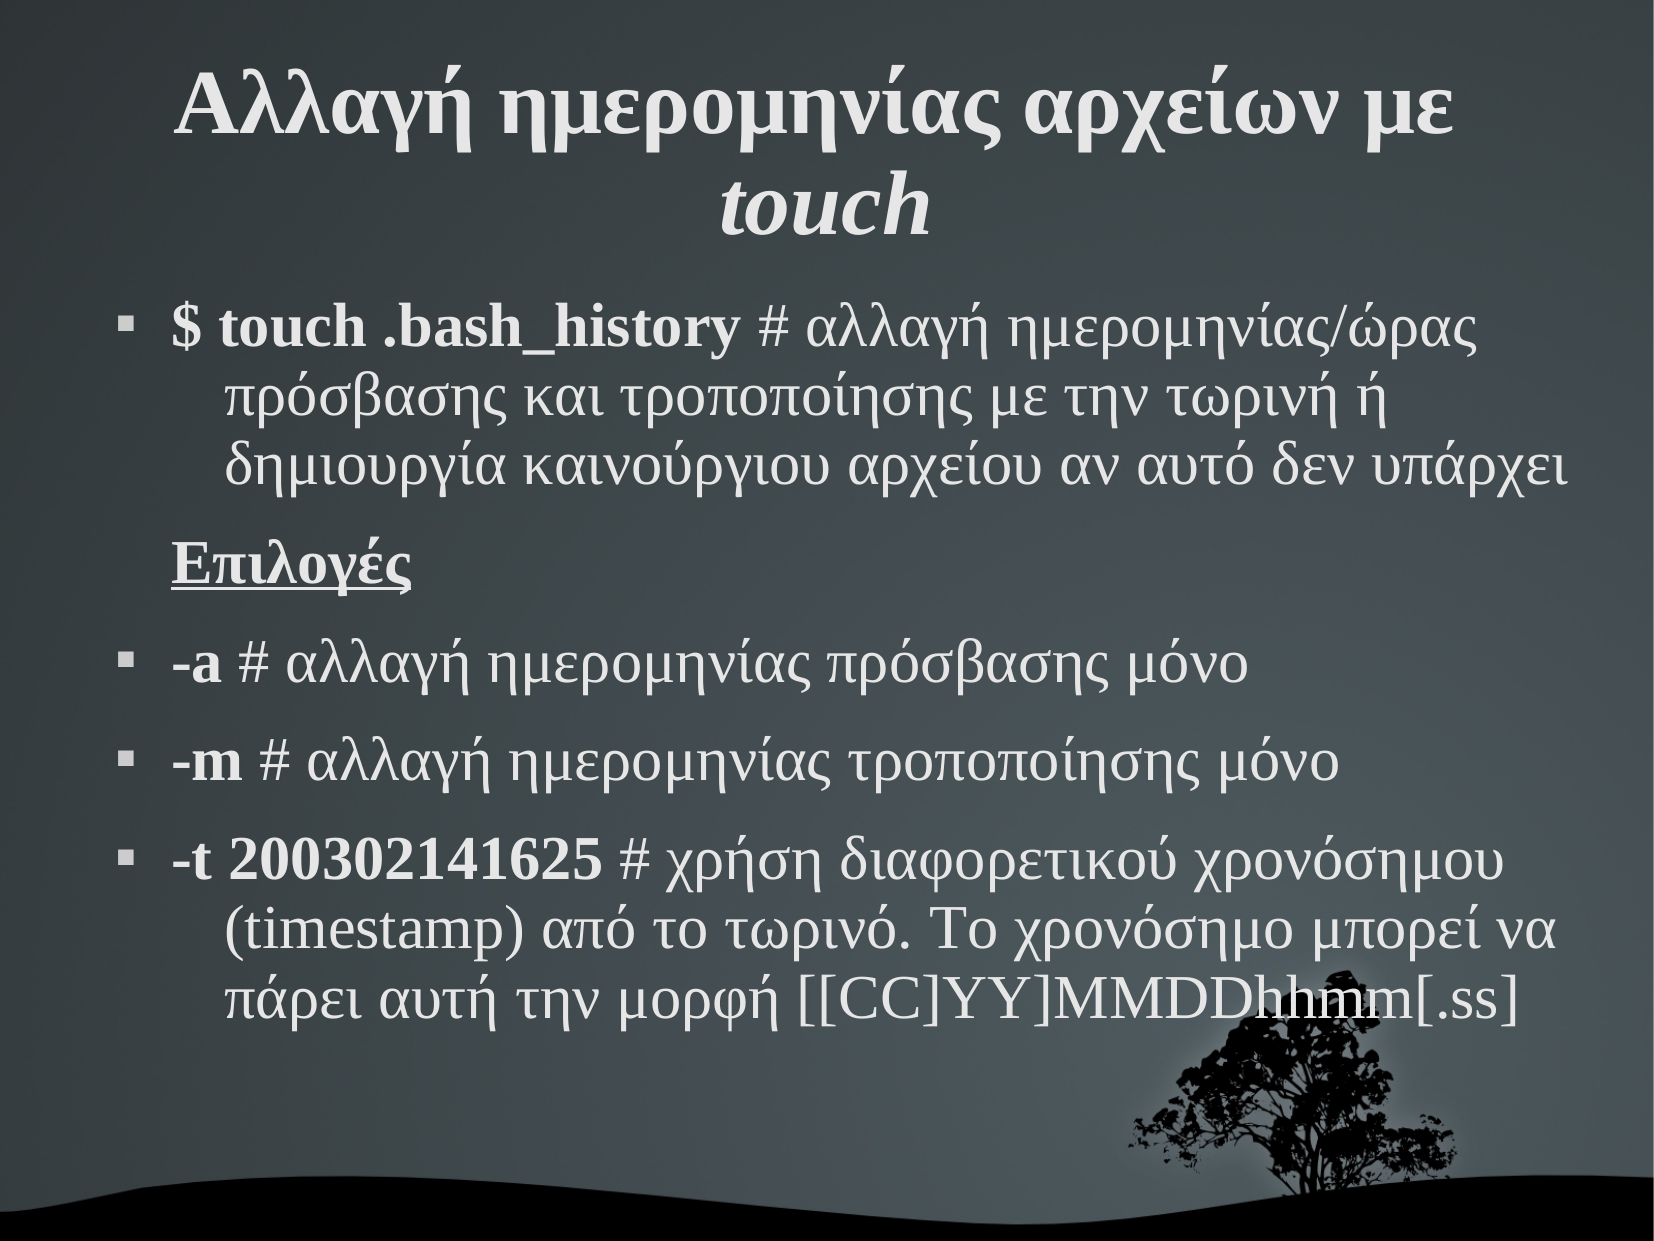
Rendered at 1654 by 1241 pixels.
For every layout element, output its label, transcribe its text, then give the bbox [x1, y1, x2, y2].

picture [0, 0, 1654, 1241]
list $ touch .bash_history # αλλαγή ημερομηνίας/ώρας πρόσβασης και τροποποίησης με την τωρινή ή δημιουργία καινούργιου αρχείου αν αυτό δεν υπάρχει Επιλογές -a # αλλαγή ημερομηνίας πρόσβασης μόνο -m # αλλαγή ημερομηνίας τροποποίησης μόνο -t 200302141625 # χρήση διαφορετικού χρονόσημου (timestamp) από το τωρινό. Το χρονόσημο μπορεί να πάρει αυτή την μορφή [[CC]YY]MMDDhhmm[.ss] [82, 290, 1571, 1118]
title Αλλαγή ημερομηνίας αρχείων με touch [82, 33, 1571, 273]
